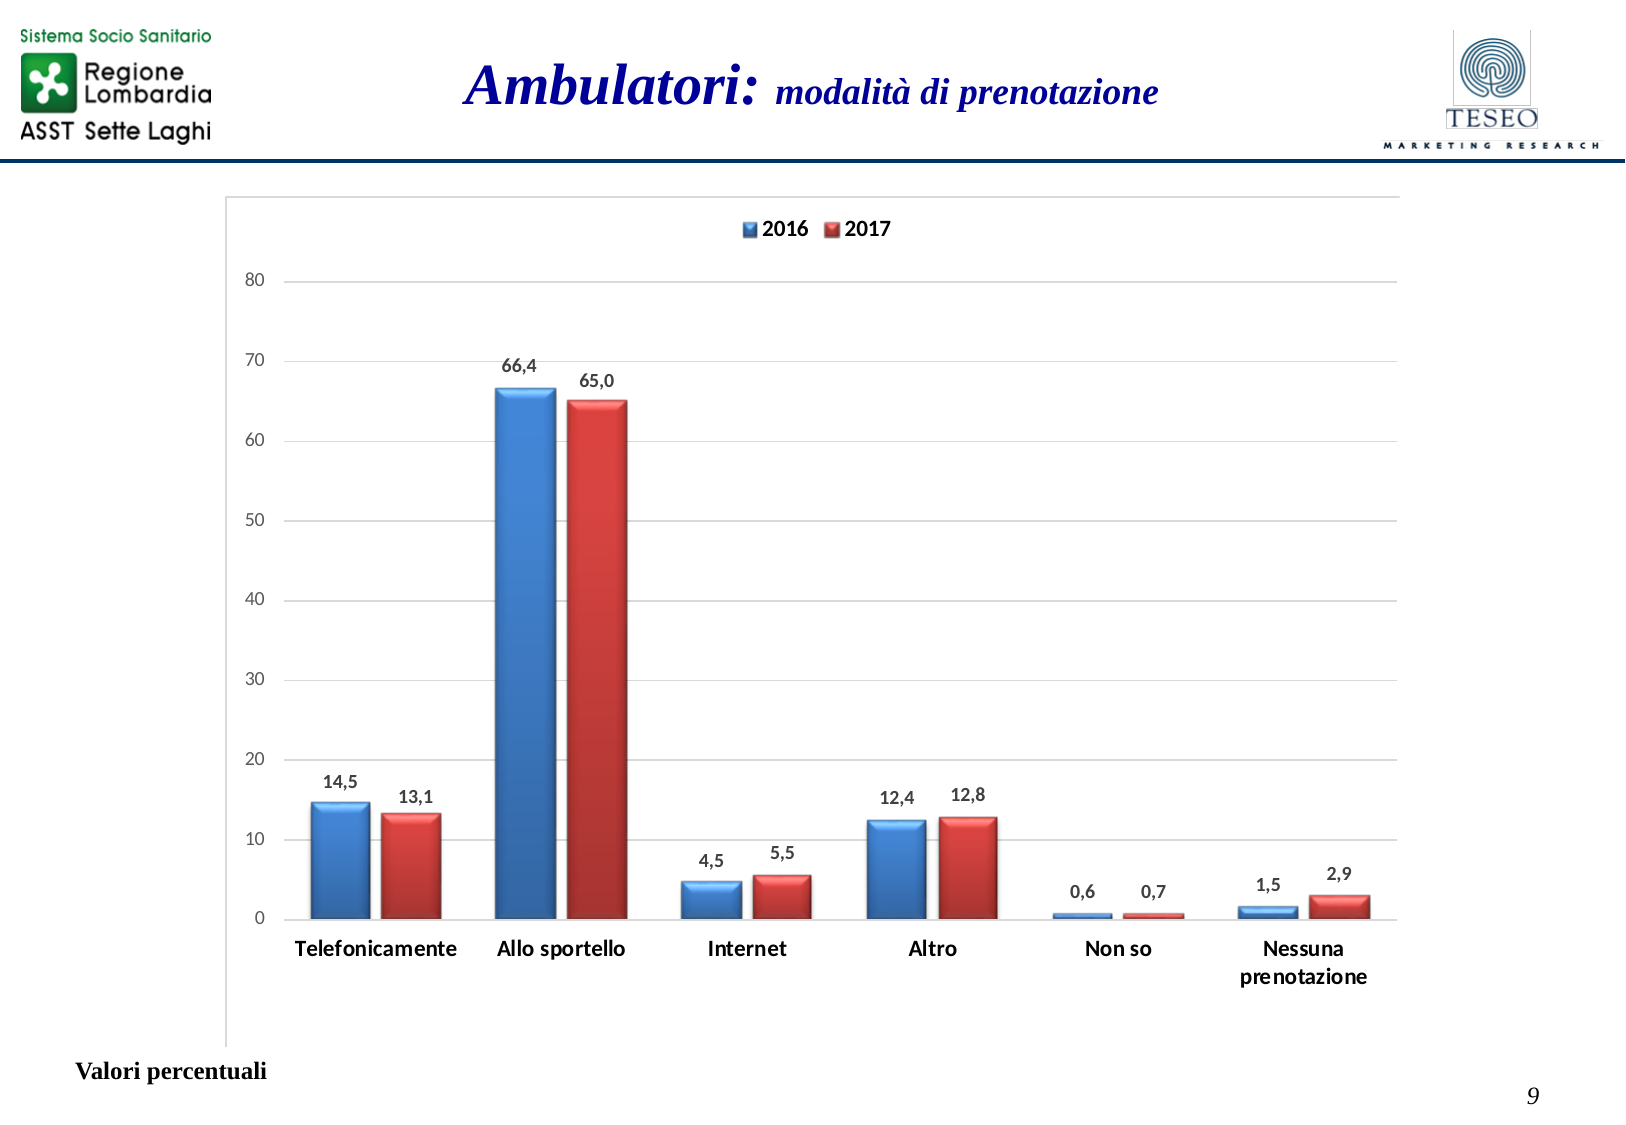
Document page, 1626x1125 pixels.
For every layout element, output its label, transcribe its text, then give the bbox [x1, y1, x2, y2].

picture [21, 26, 211, 148]
picture [1381, 30, 1604, 149]
text_box Ambulatori: modalità di prenotazione [196, 19, 1429, 144]
text_box Valori percentuali [0, 1039, 343, 1100]
picture [225, 196, 1400, 1047]
